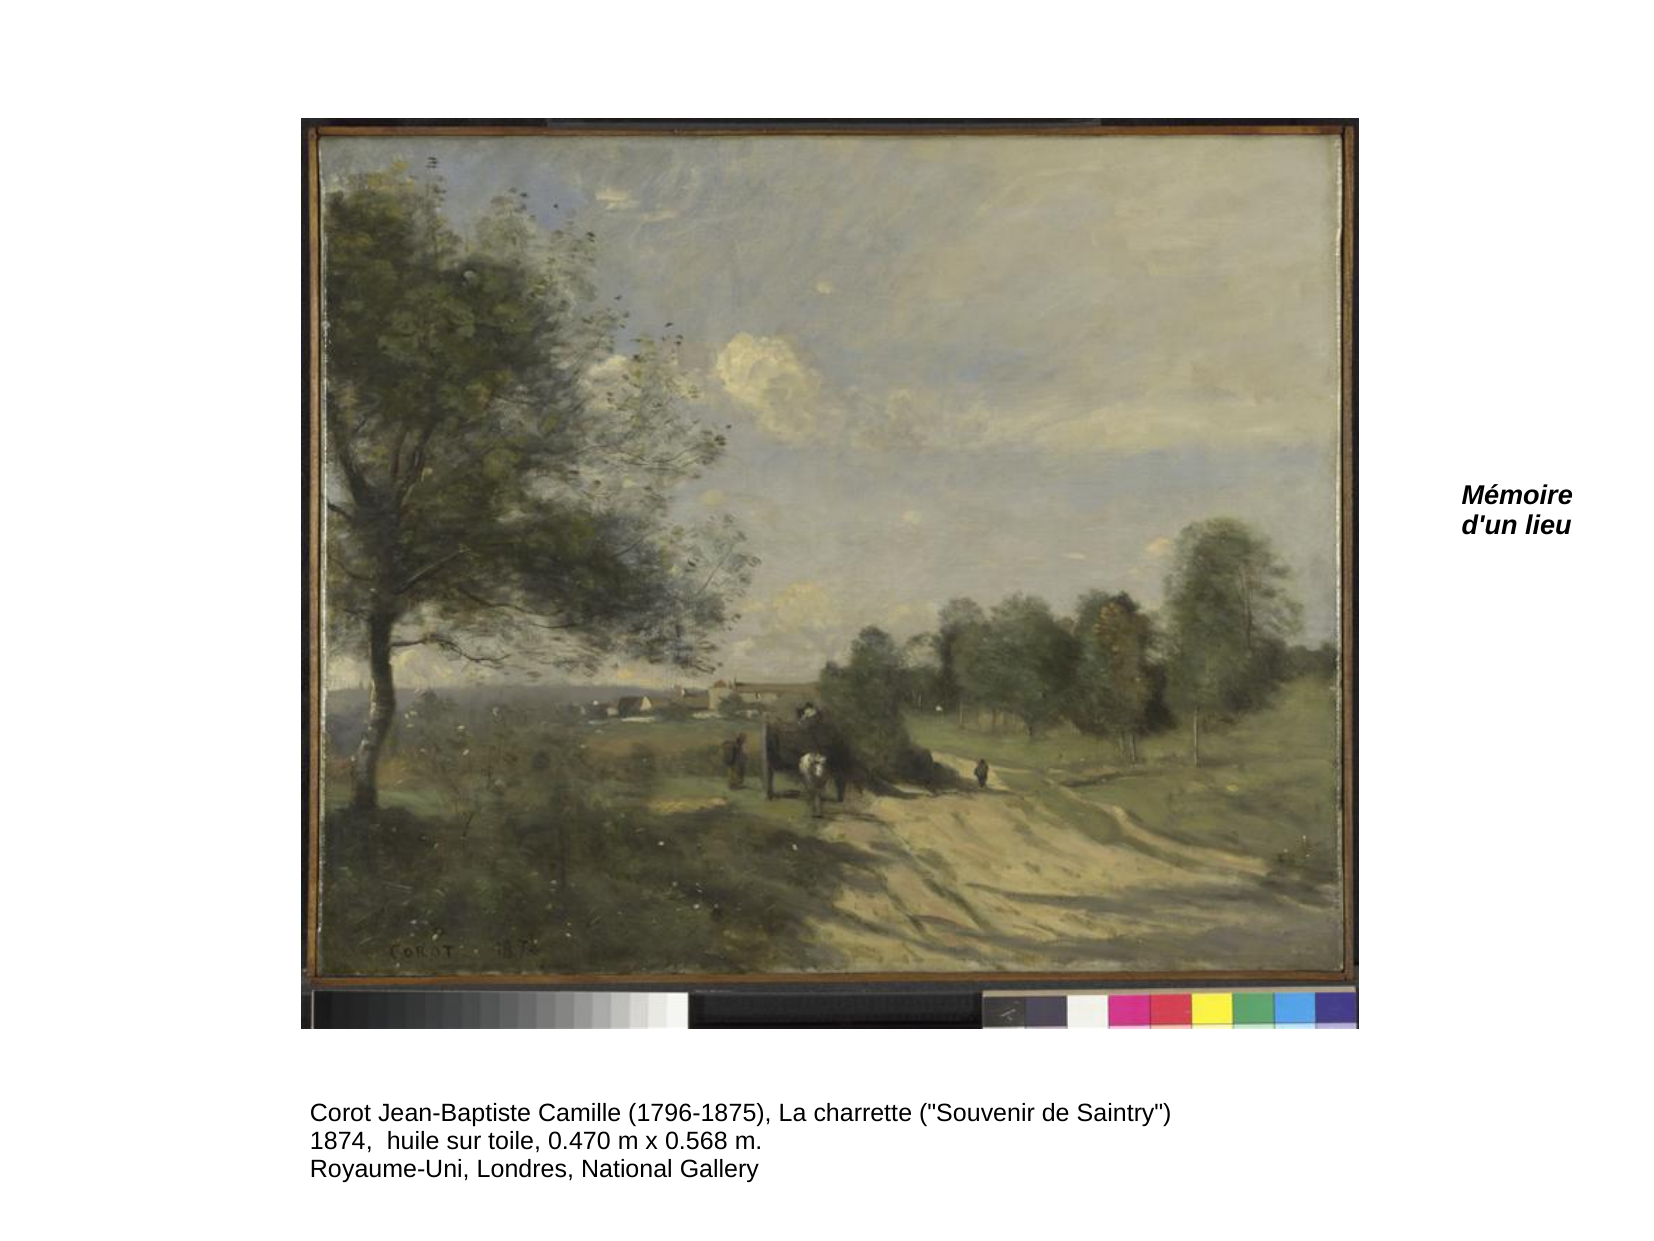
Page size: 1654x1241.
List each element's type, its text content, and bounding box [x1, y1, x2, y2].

text_box Mémoire d'un lieu [1446, 472, 1595, 549]
text_box Corot Jean-Baptiste Camille (1796-1875), La charrette ("Souvenir de Saintry") 1874, huile sur toile, 0.470 m x 0.568 m. Royaume-Uni, Londres, National Gallery [295, 1062, 1447, 1218]
picture [301, 118, 1359, 1029]
